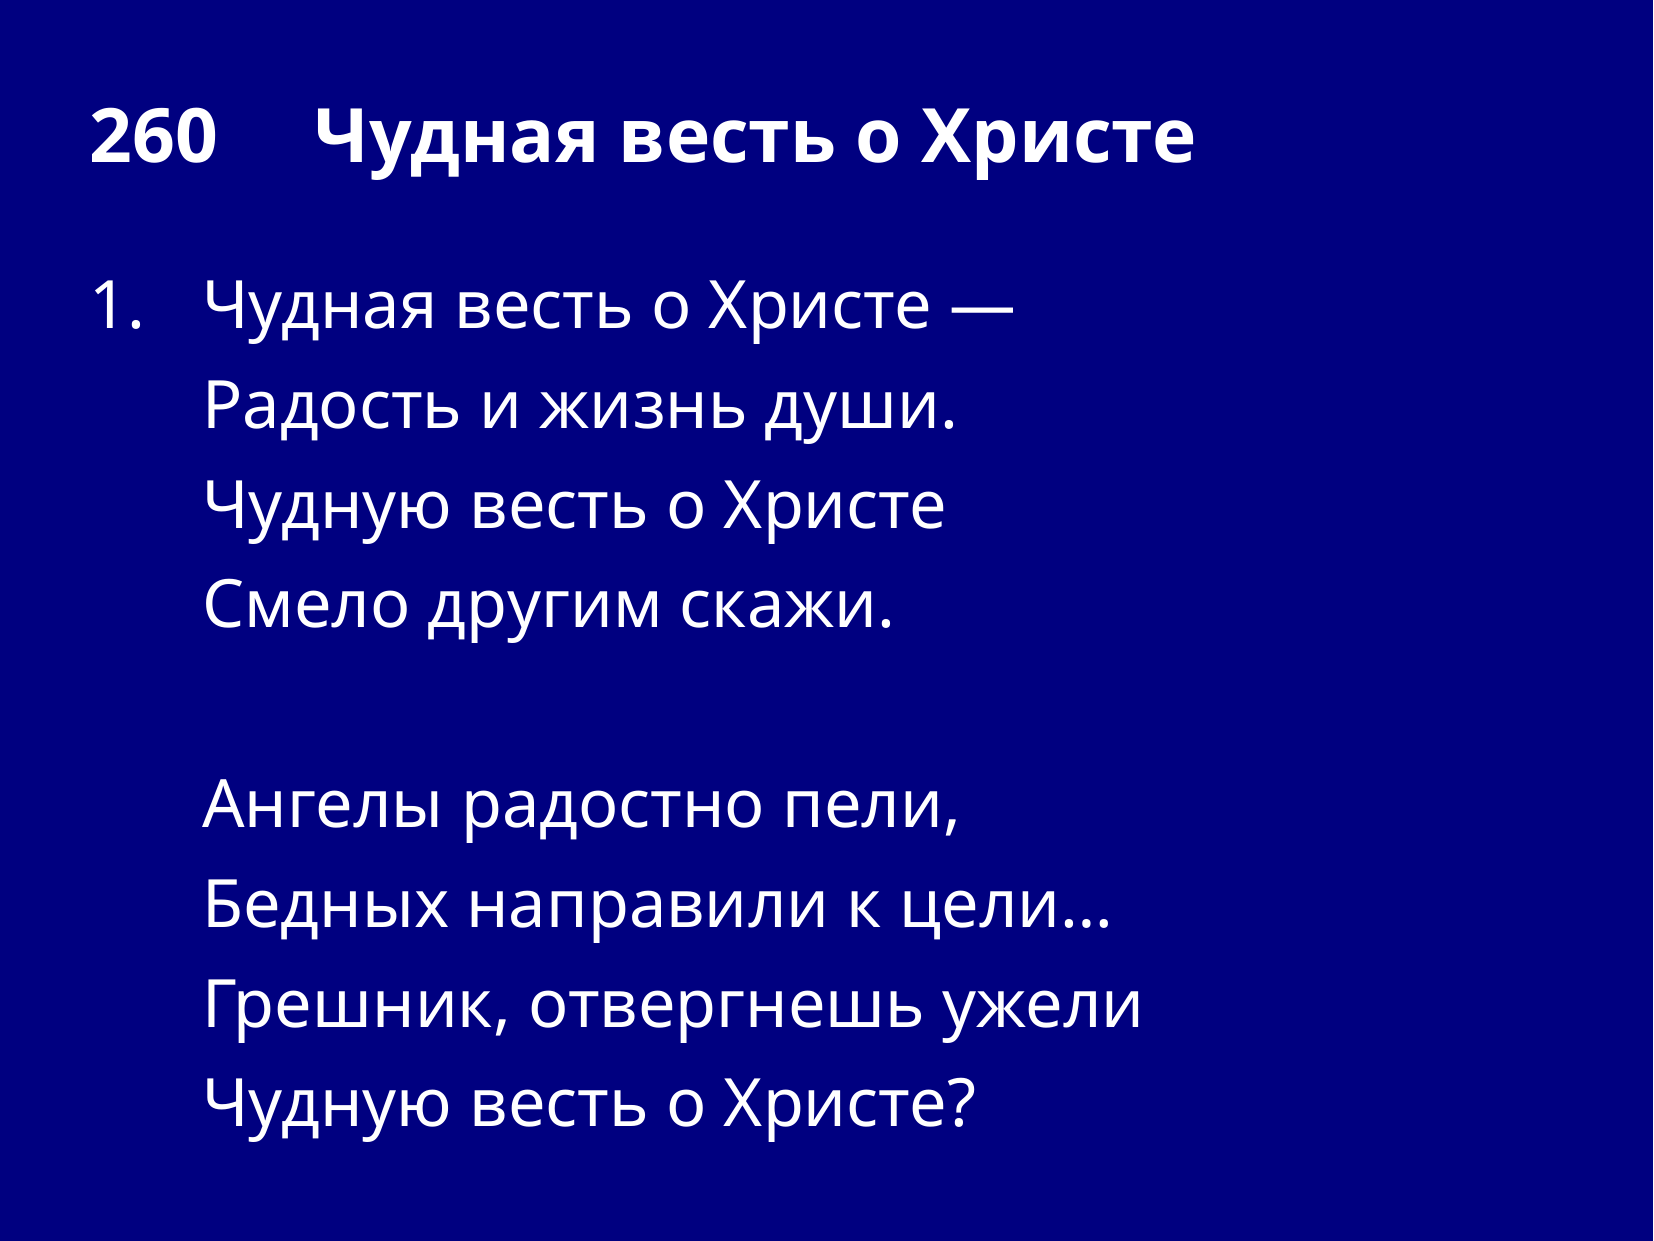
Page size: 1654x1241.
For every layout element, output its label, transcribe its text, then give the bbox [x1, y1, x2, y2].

text_box 1. Чудная весть о Христе — Радость и жизнь души. Чудную весть о Христе Смело другим скажи. Ангелы радостно пели, Бедных направили к цели… Грешник, отвергнешь ужели Чудную весть о Христе? [75, 188, 1576, 1163]
text_box 260 Чудная весть о Христе [75, 75, 1576, 188]
